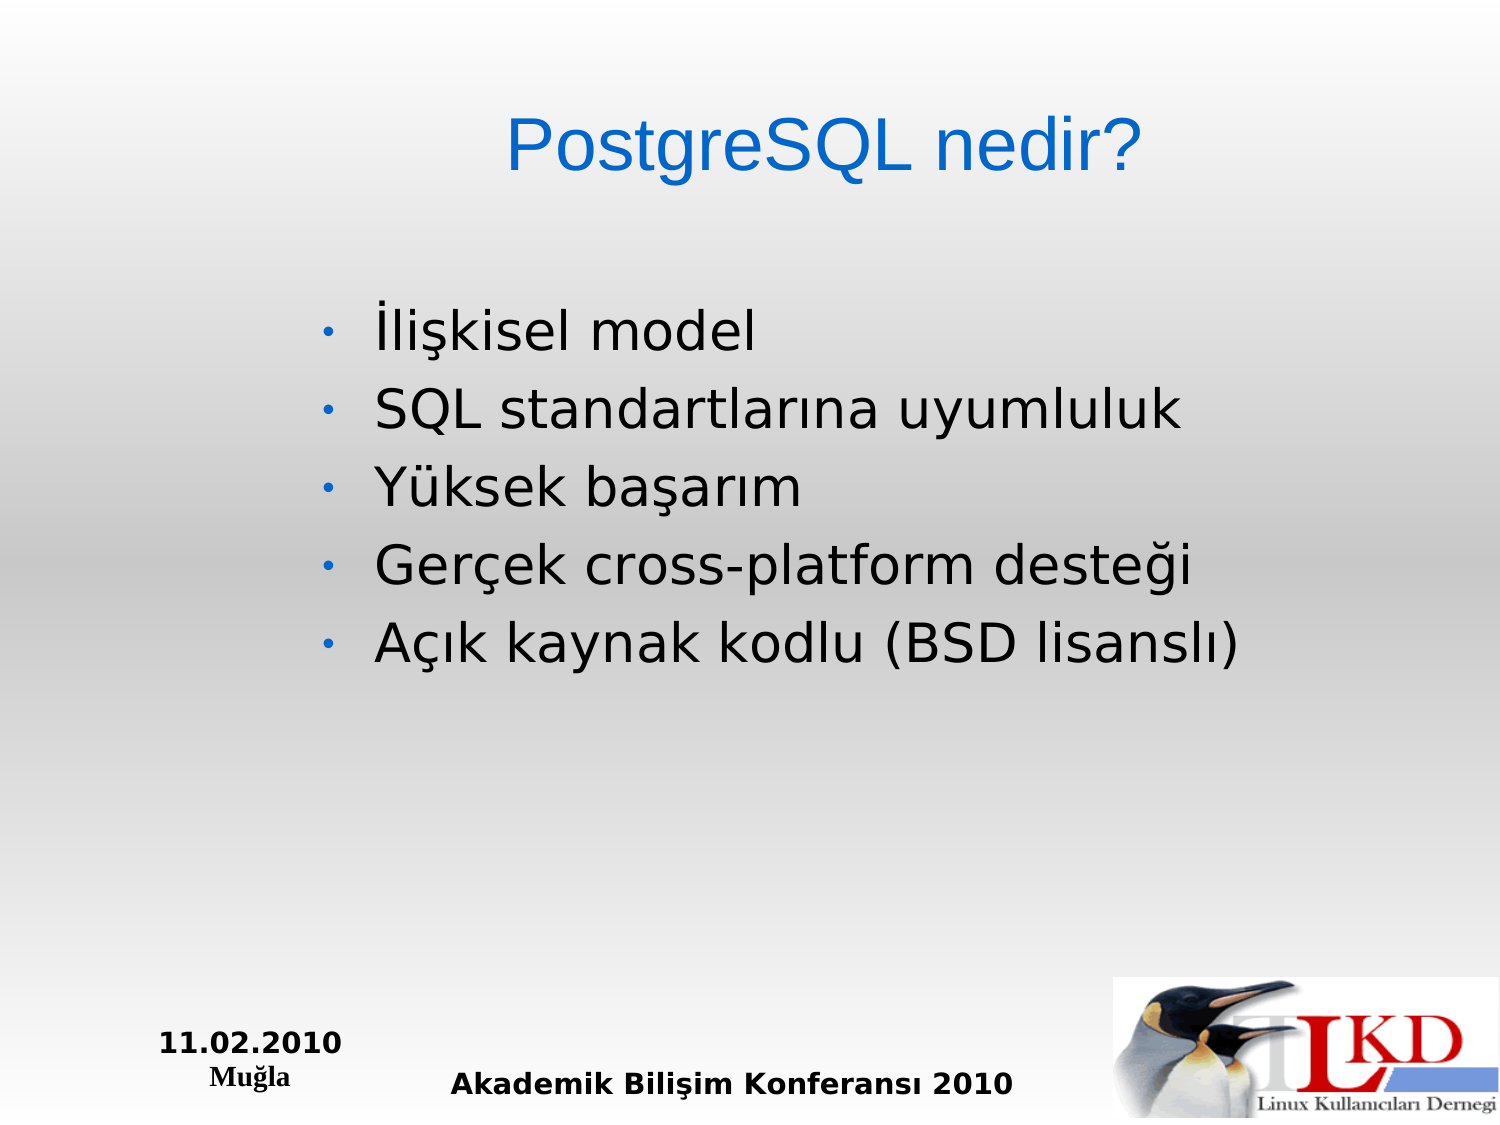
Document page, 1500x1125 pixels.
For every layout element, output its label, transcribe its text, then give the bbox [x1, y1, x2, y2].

picture [1113, 977, 1499, 1118]
title PostgreSQL nedir? [224, 49, 1425, 238]
list İlişkisel model SQL standartlarına uyumluluk Yüksek başarım Gerçek cross-platform desteği Açık kaynak kodlu (BSD lisanslı) [224, 299, 1425, 975]
